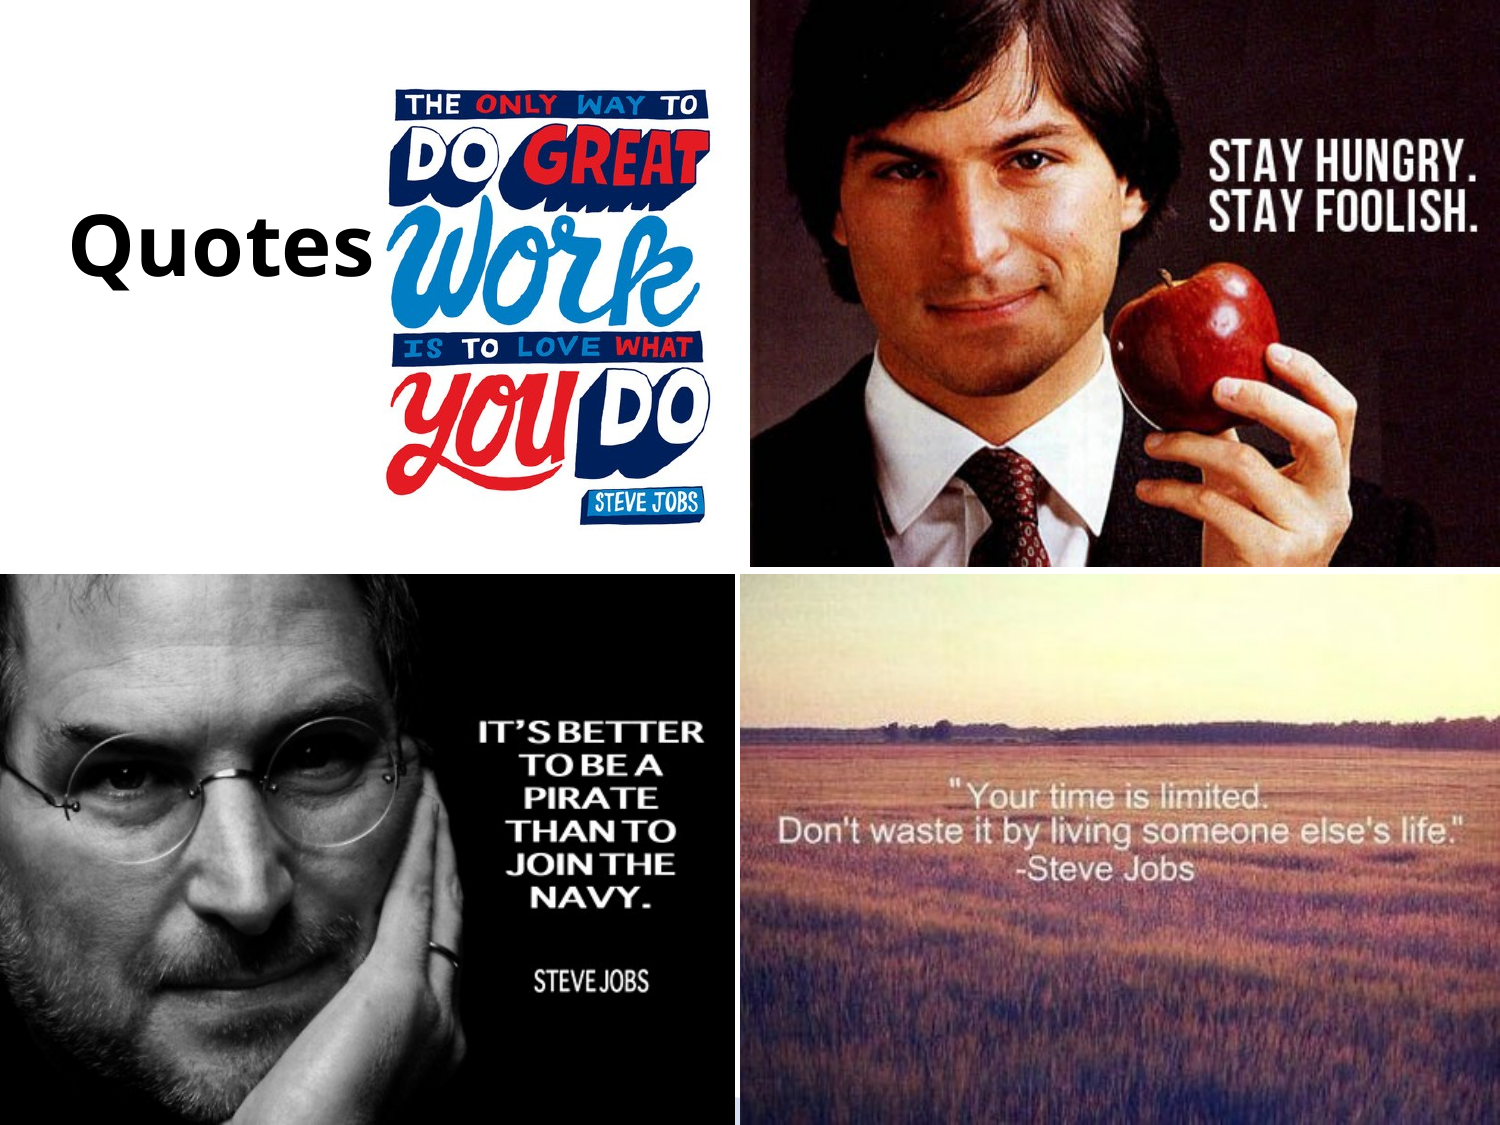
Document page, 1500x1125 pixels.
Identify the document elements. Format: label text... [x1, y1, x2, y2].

picture [0, 0, 1500, 1125]
title Quotes [53, 149, 410, 337]
picture [410, 261, 416, 269]
